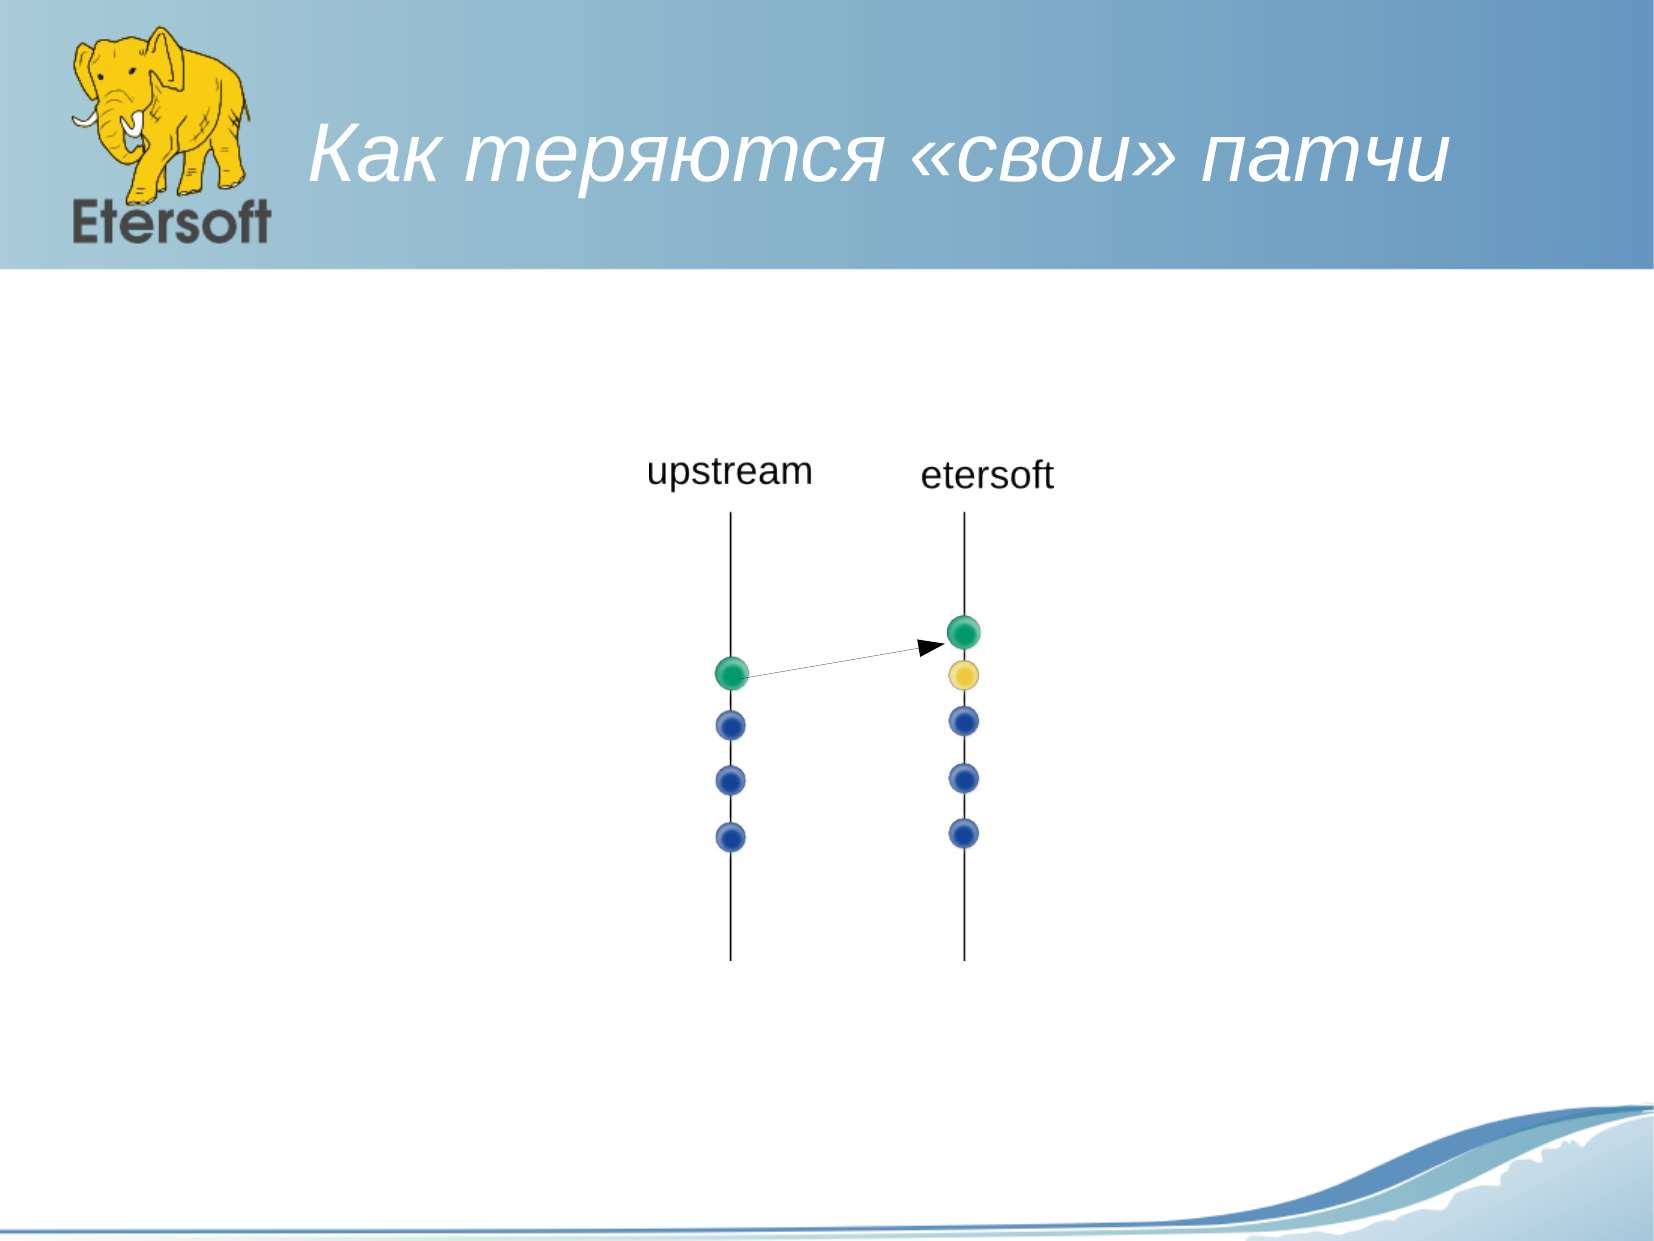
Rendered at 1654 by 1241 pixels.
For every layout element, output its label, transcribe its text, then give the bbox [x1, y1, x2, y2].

picture [0, 0, 1654, 1241]
title Как теряются «свои» патчи [135, 49, 1625, 257]
